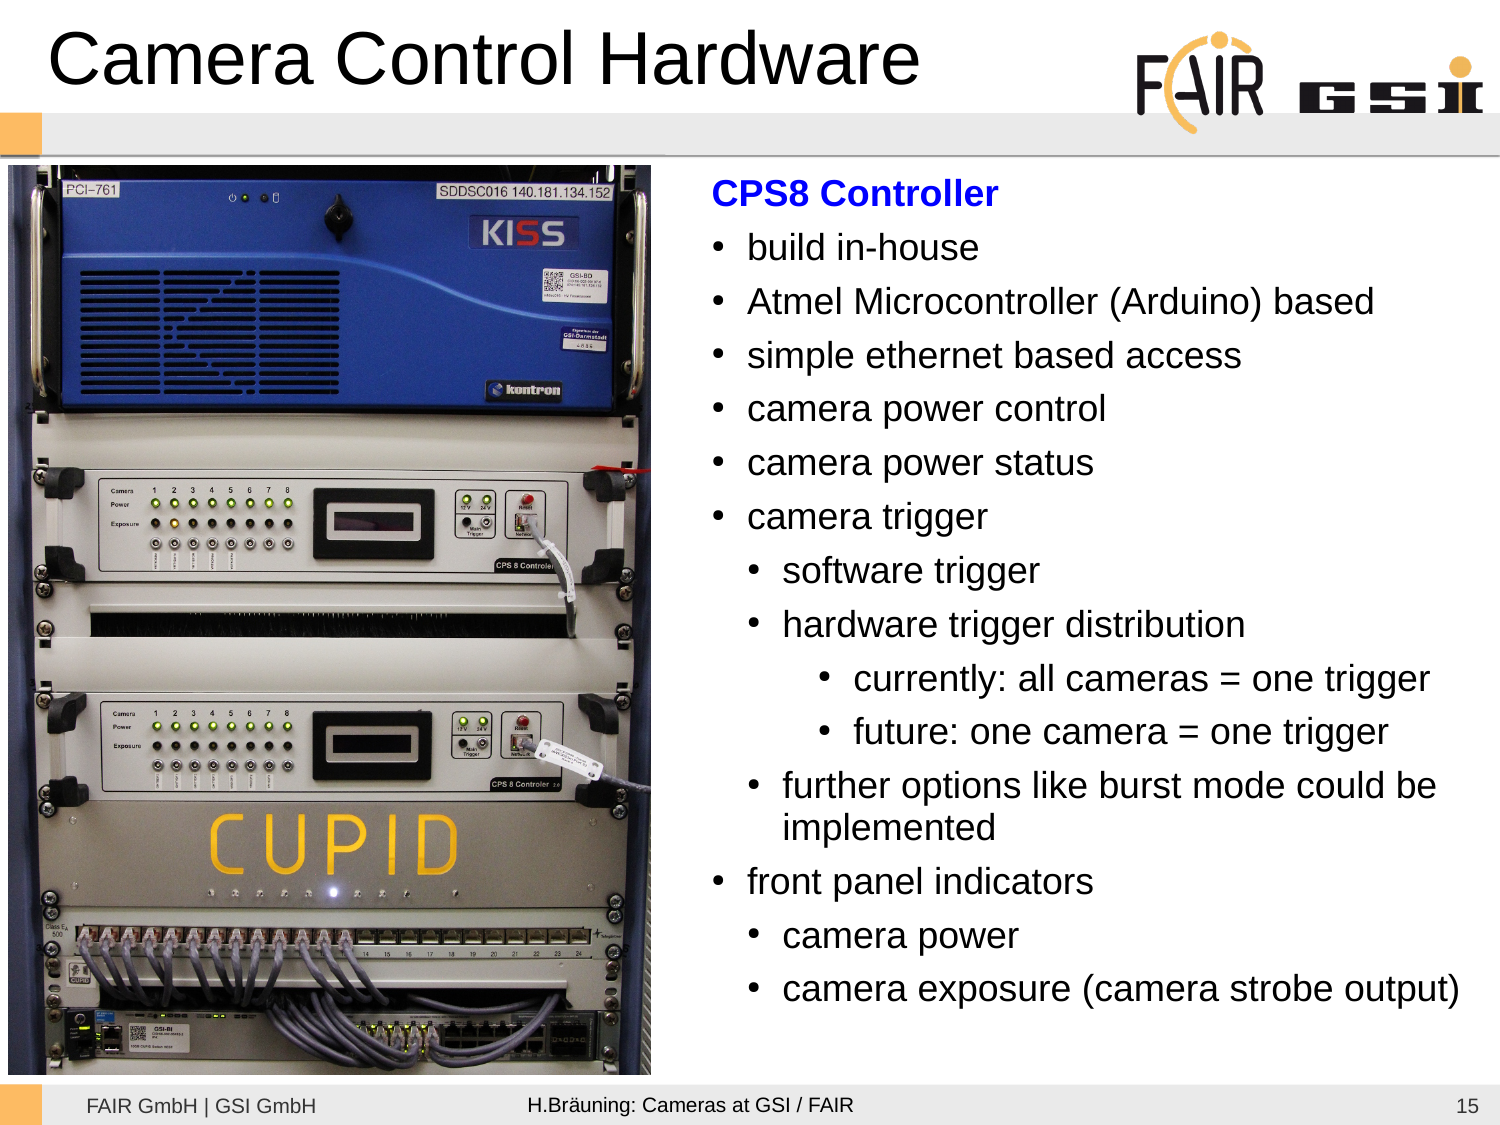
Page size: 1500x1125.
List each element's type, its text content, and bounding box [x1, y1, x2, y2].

text_box CPS8 Controller build in-house Atmel Microcontroller (Arduino) based simple ethernet based access camera power control camera power status camera trigger software trigger hardware trigger distribution currently: all cameras = one trigger future: one camera = one trigger further options like burst mode could be implemented front panel indicators camera power camera exposure (camera strobe output) [696, 165, 1483, 1018]
title Camera Control Hardware [47, 0, 1117, 119]
picture [1136, 29, 1264, 136]
picture [1298, 54, 1484, 113]
picture [8, 165, 651, 1075]
